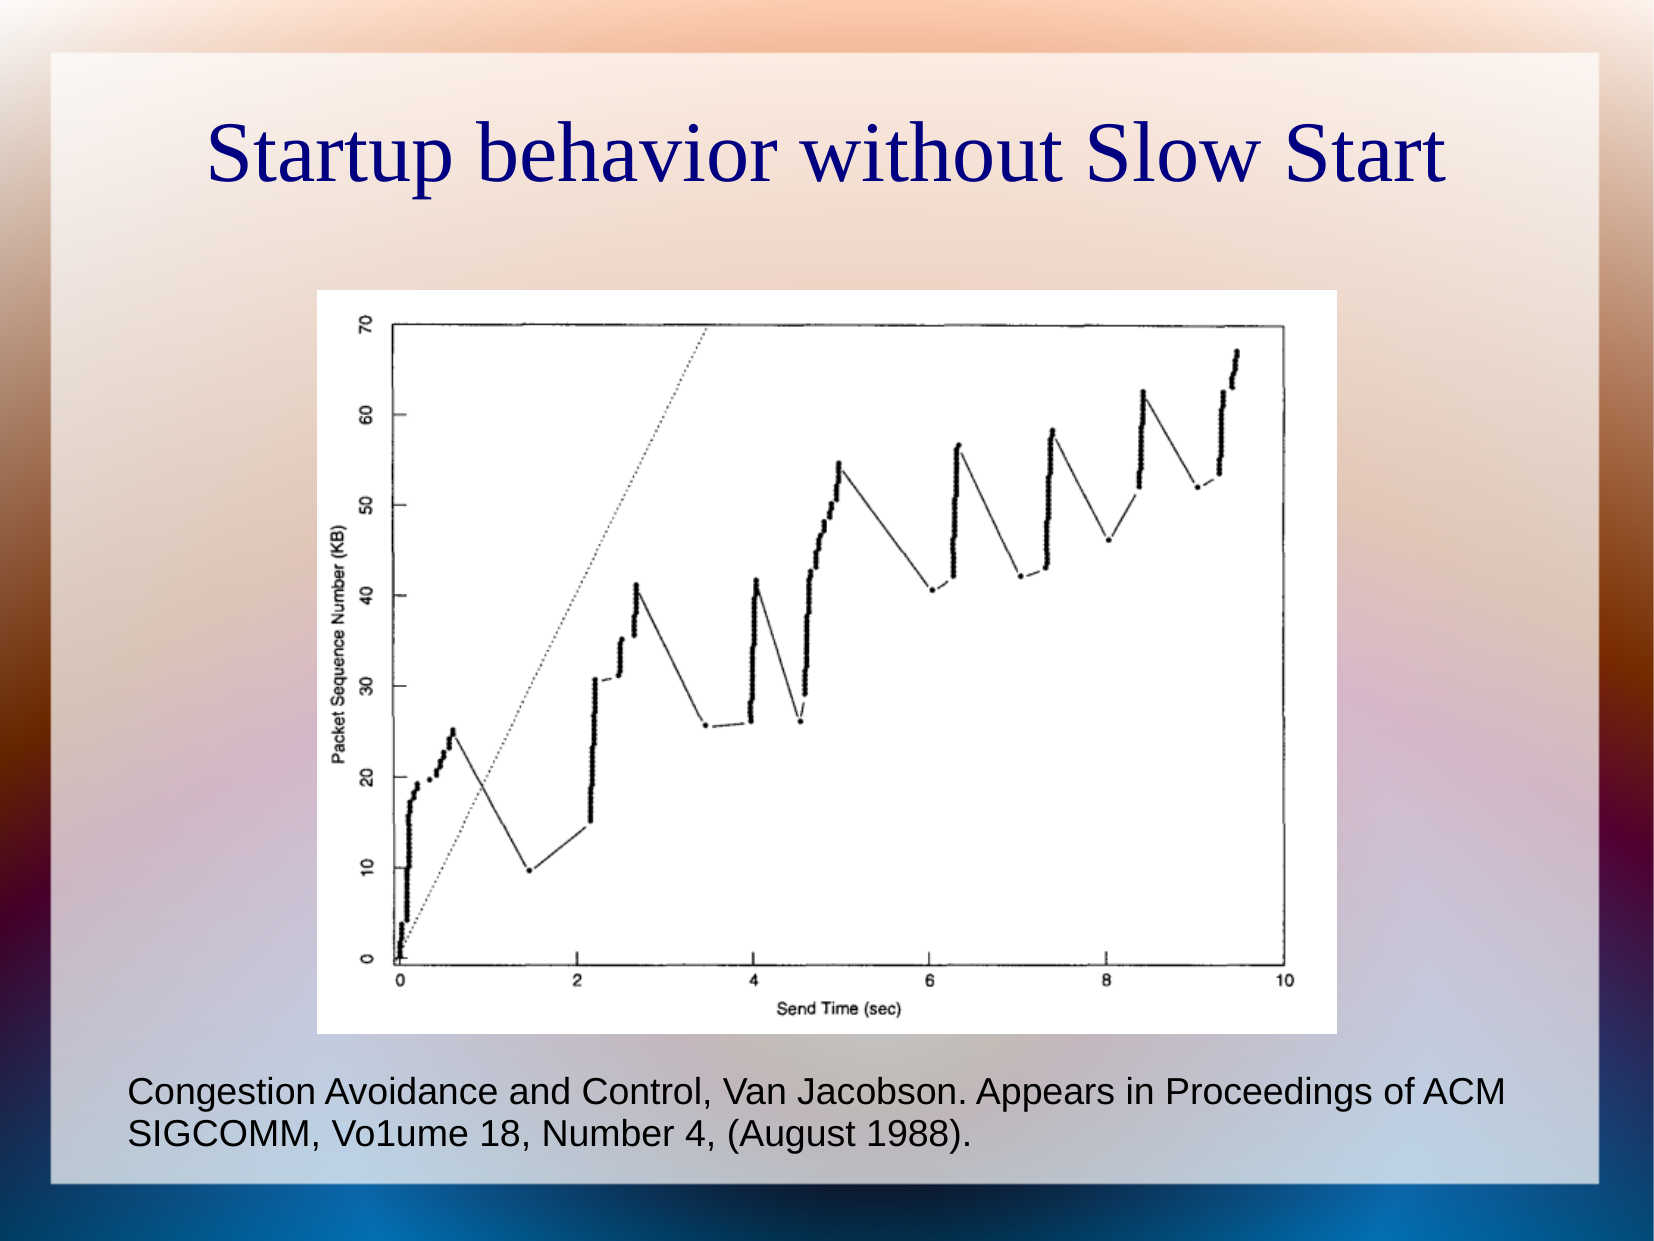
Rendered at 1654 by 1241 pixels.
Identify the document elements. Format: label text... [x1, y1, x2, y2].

title Startup behavior without Slow Start [82, 49, 1571, 257]
text_box Congestion Avoidance and Control, Van Jacobson. Appears in Proceedings of ACM SIGCOMM, Vo1ume 18, Number 4, (August 1988). [112, 1063, 1577, 1163]
picture [0, 0, 1654, 1241]
